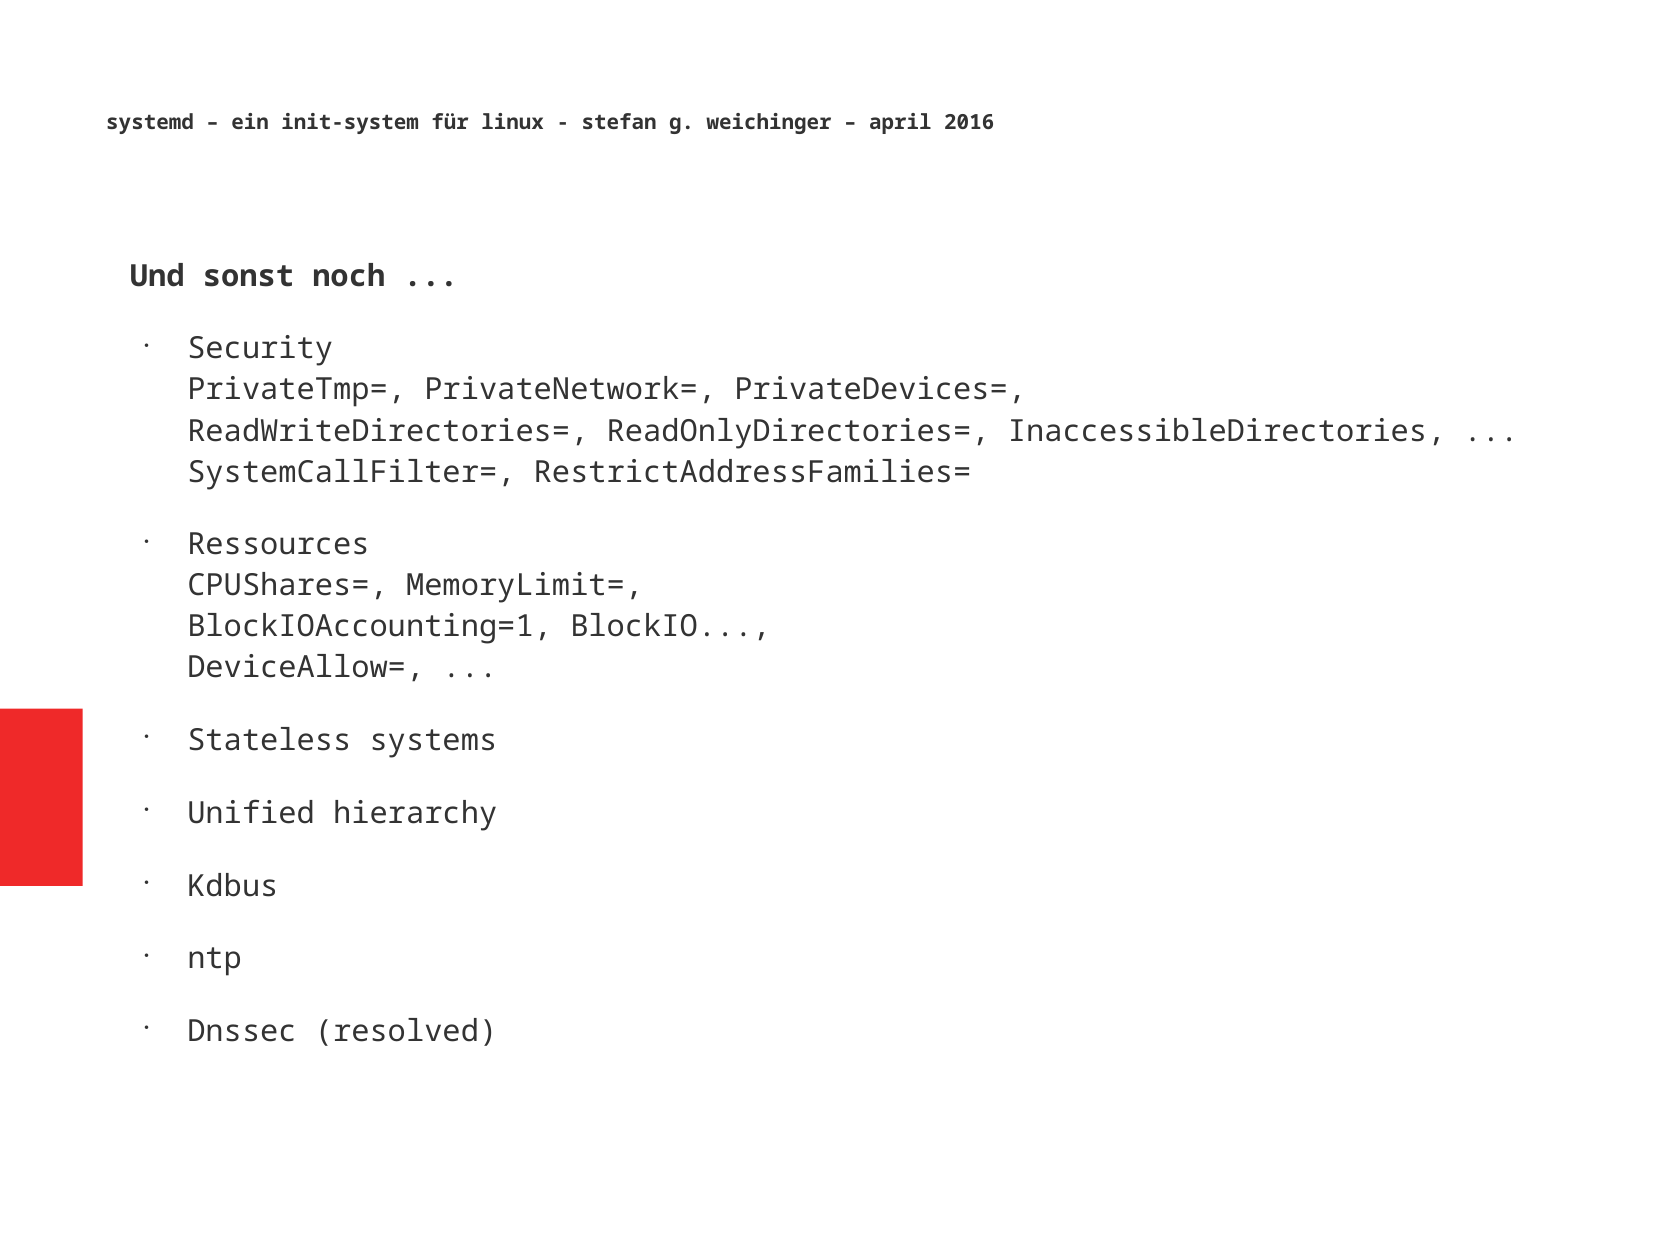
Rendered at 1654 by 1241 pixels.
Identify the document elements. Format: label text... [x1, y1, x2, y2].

title systemd – ein init-system für linux - stefan g. weichinger – april 2016 [106, 59, 1512, 184]
list Und sonst noch ... Security PrivateTmp=, PrivateNetwork=, PrivateDevices=, ReadWriteDirectories=, ReadOnlyDirectories=, InaccessibleDirectories, ... SystemCallFilter=, RestrictAddressFamilies= Ressources CPUShares=, MemoryLimit=, BlockIOAccounting=1, BlockIO..., DeviceAllow=, ... Stateless systems Unified hierarchy Kdbus ntp Dnssec (resolved) [129, 181, 1536, 1111]
